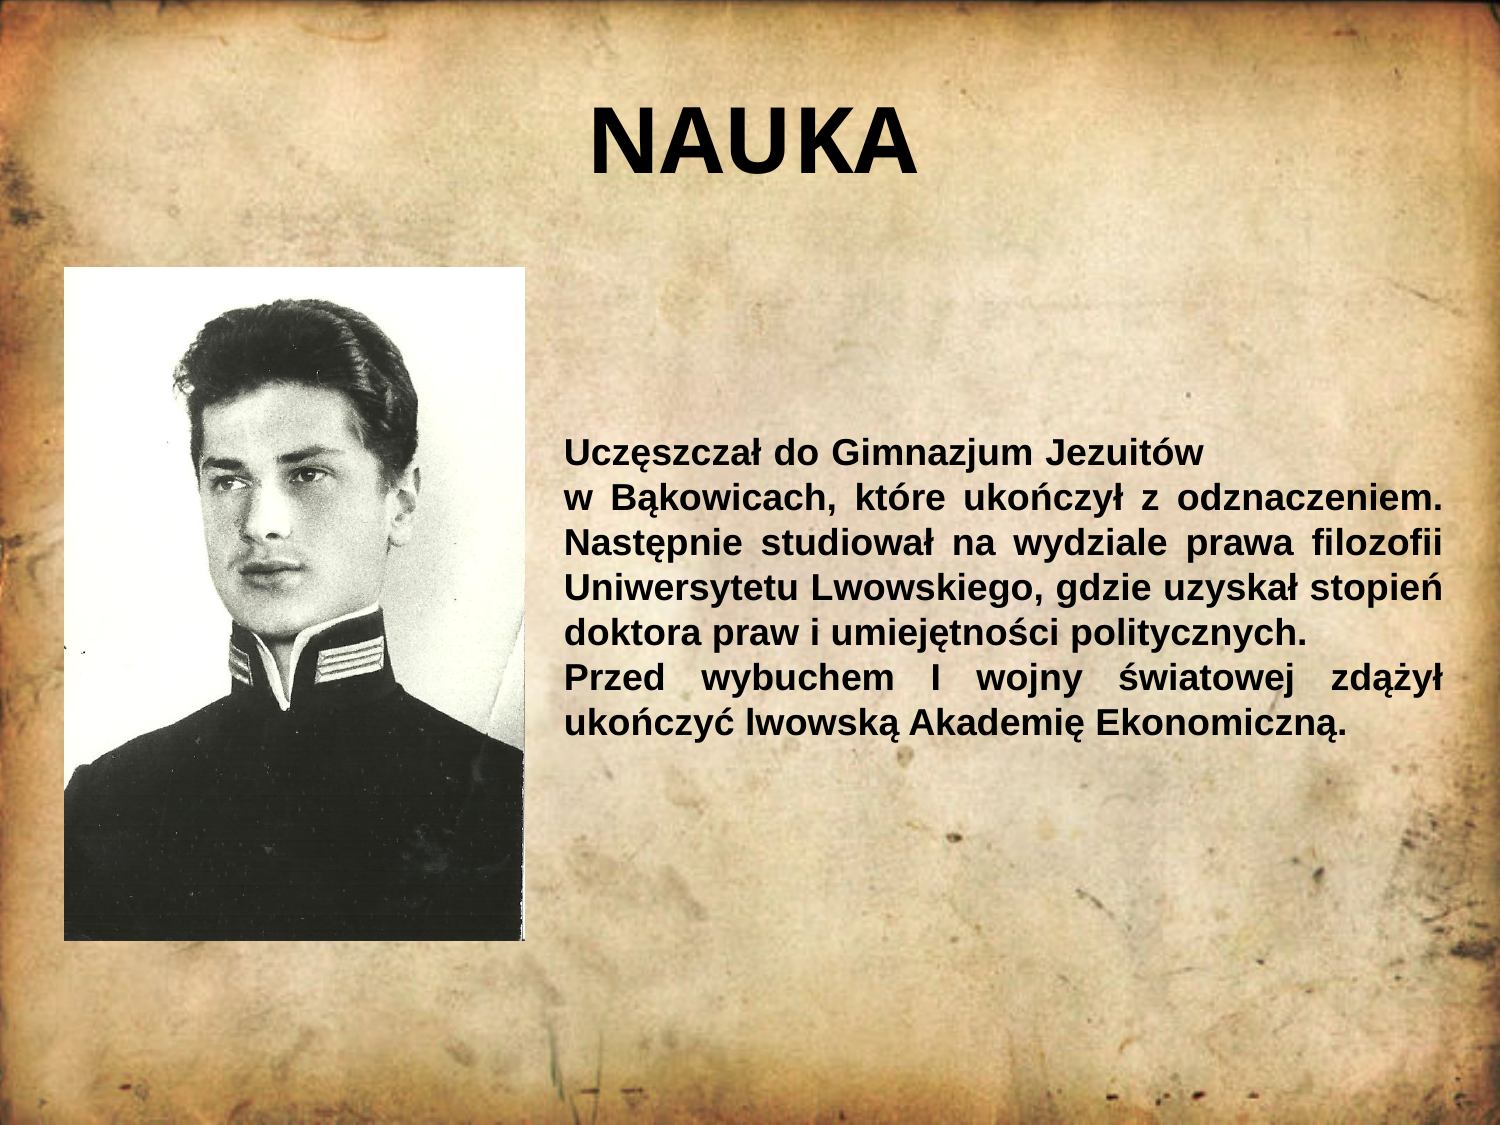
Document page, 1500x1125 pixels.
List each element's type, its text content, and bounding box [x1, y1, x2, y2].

picture [0, 0, 1500, 1125]
title NAUKA [76, 42, 1427, 231]
text_box Uczęszczał do Gimnazjum Jezuitów w Bąkowicach, które ukończył z odznaczeniem. Następnie studiował na wydziale prawa filozofii Uniwersytetu Lwowskiego, gdzie uzyskał stopień doktora praw i umiejętności politycznych. Przed wybuchem I wojny światowej zdążył ukończyć lwowską Akademię Ekonomiczną. [549, 420, 1459, 751]
